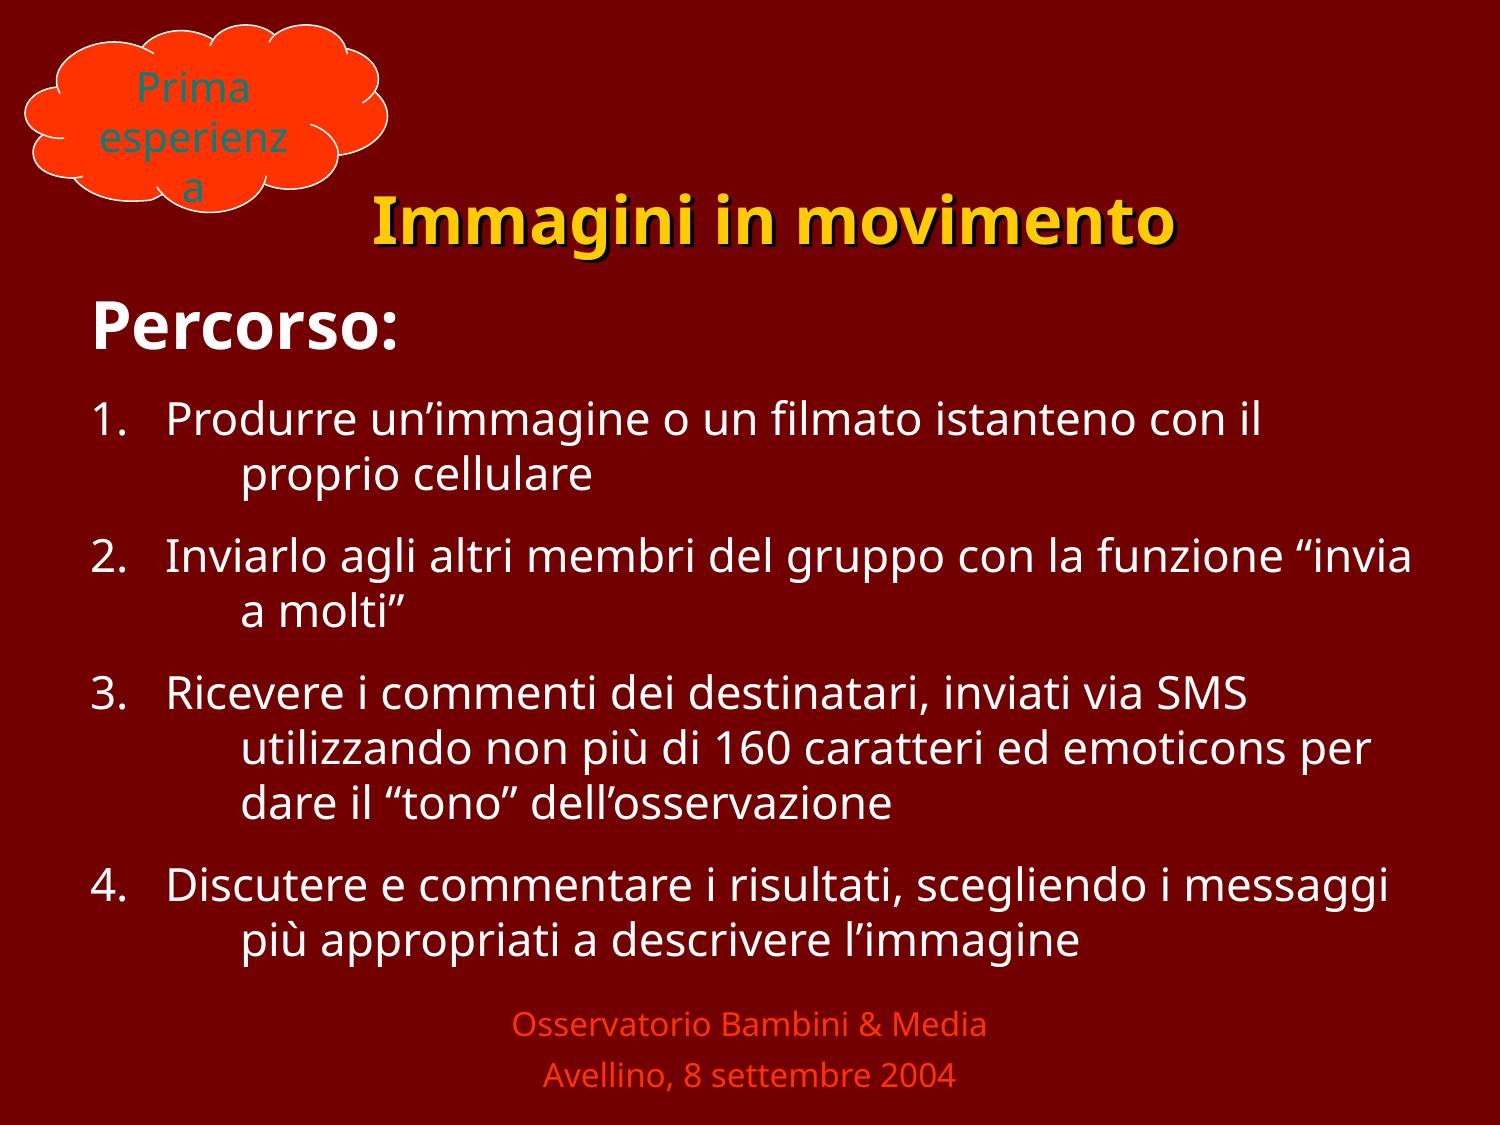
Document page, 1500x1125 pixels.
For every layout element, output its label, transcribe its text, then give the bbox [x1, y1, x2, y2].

text_box Prima esperienza [24, 24, 388, 213]
text_box Osservatorio Bambini & Media Avellino, 8 settembre 2004 [24, 1012, 1475, 1100]
text_box Percorso: Produrre un’immagine o un filmato istanteno con il proprio cellulare Inviarlo agli altri membri del gruppo con la funzione “invia a molti” Ricevere i commenti dei destinatari, inviati via SMS utilizzando non più di 160 caratteri ed emoticons per dare il “tono” dell’osservazione Discutere e commentare i risultati, scegliendo i messaggi più appropriati a descrivere l’immagine [75, 275, 1438, 976]
text_box Immagini in movimento [325, 170, 1225, 265]
